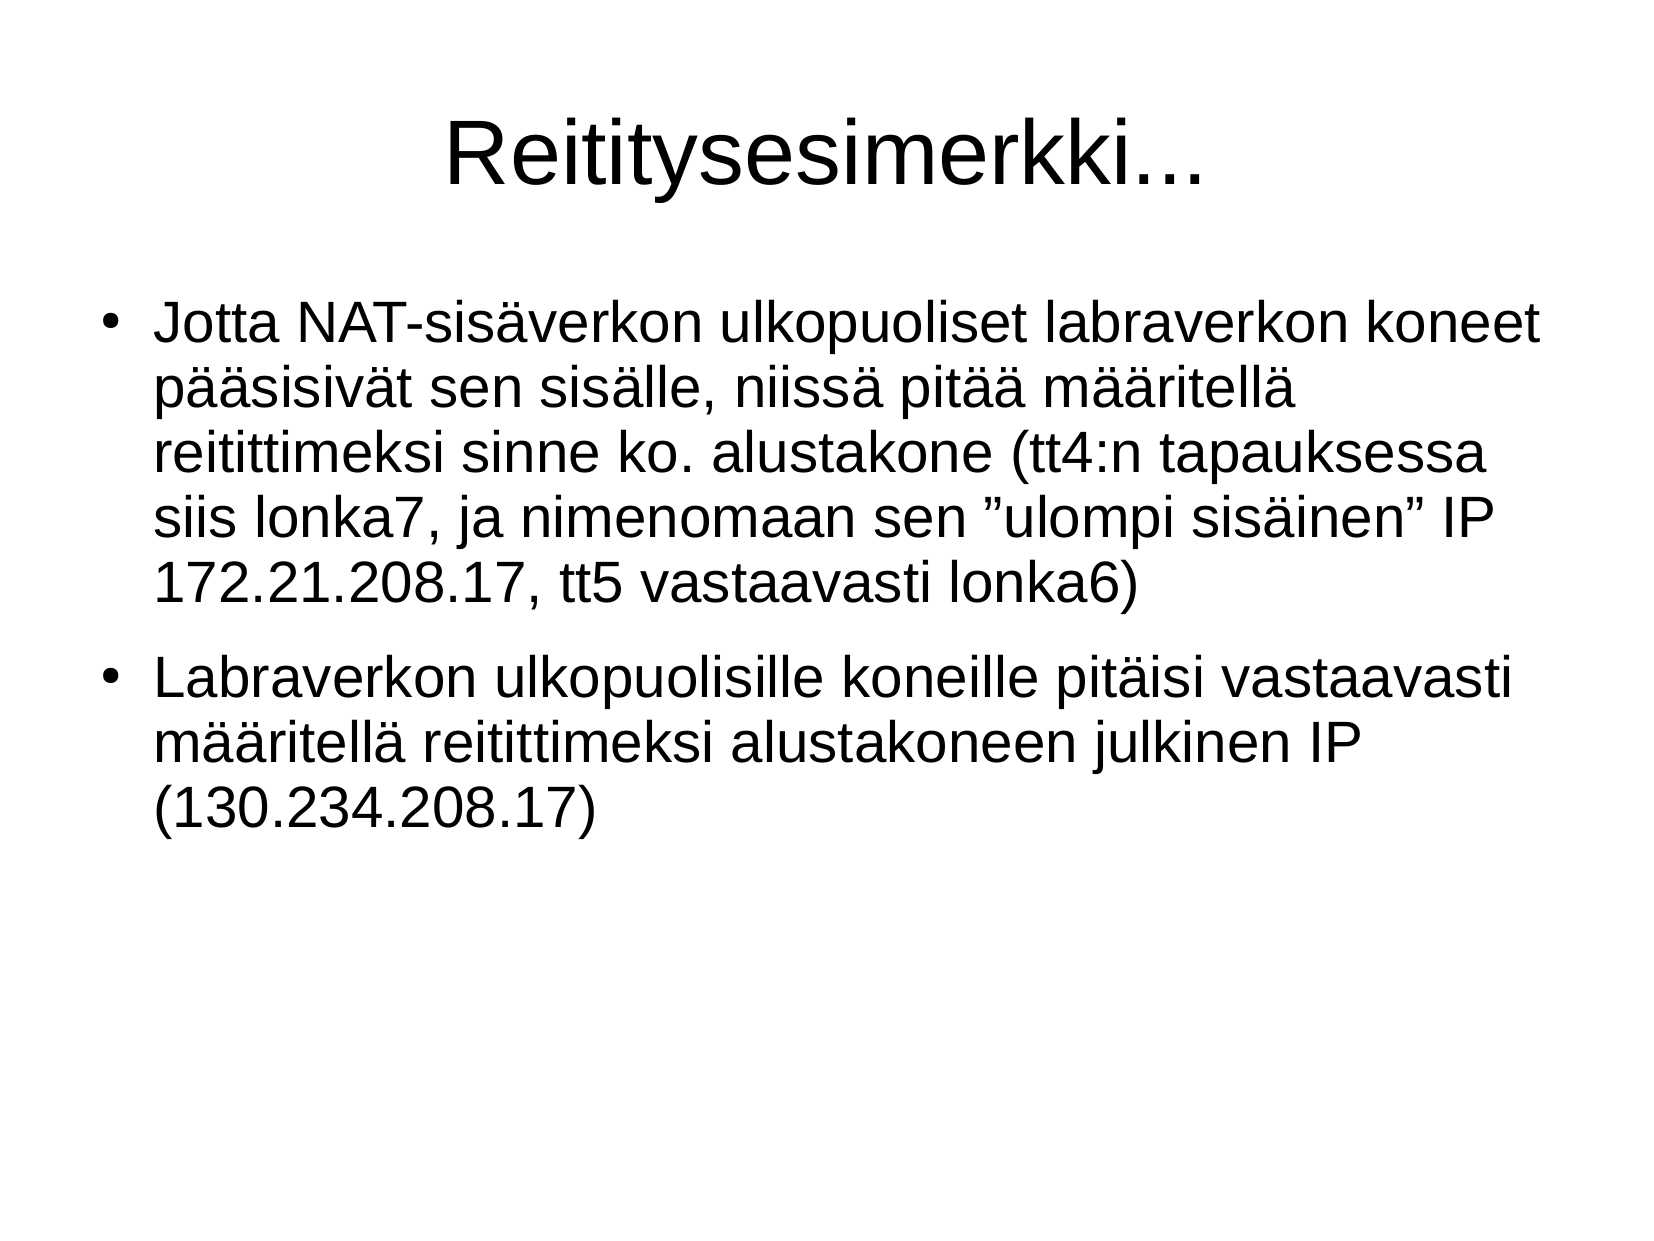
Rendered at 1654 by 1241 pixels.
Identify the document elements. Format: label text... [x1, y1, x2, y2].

title Reititysesimerkki... [82, 49, 1571, 257]
list Jotta NAT-sisäverkon ulkopuoliset labraverkon koneet pääsisivät sen sisälle, niissä pitää määritellä reitittimeksi sinne ko. alustakone (tt4:n tapauksessa siis lonka7, ja nimenomaan sen ”ulompi sisäinen” IP 172.21.208.17, tt5 vastaavasti lonka6) Labraverkon ulkopuolisille koneille pitäisi vastaavasti määritellä reitittimeksi alustakoneen julkinen IP (130.234.208.17) [82, 290, 1571, 1010]
